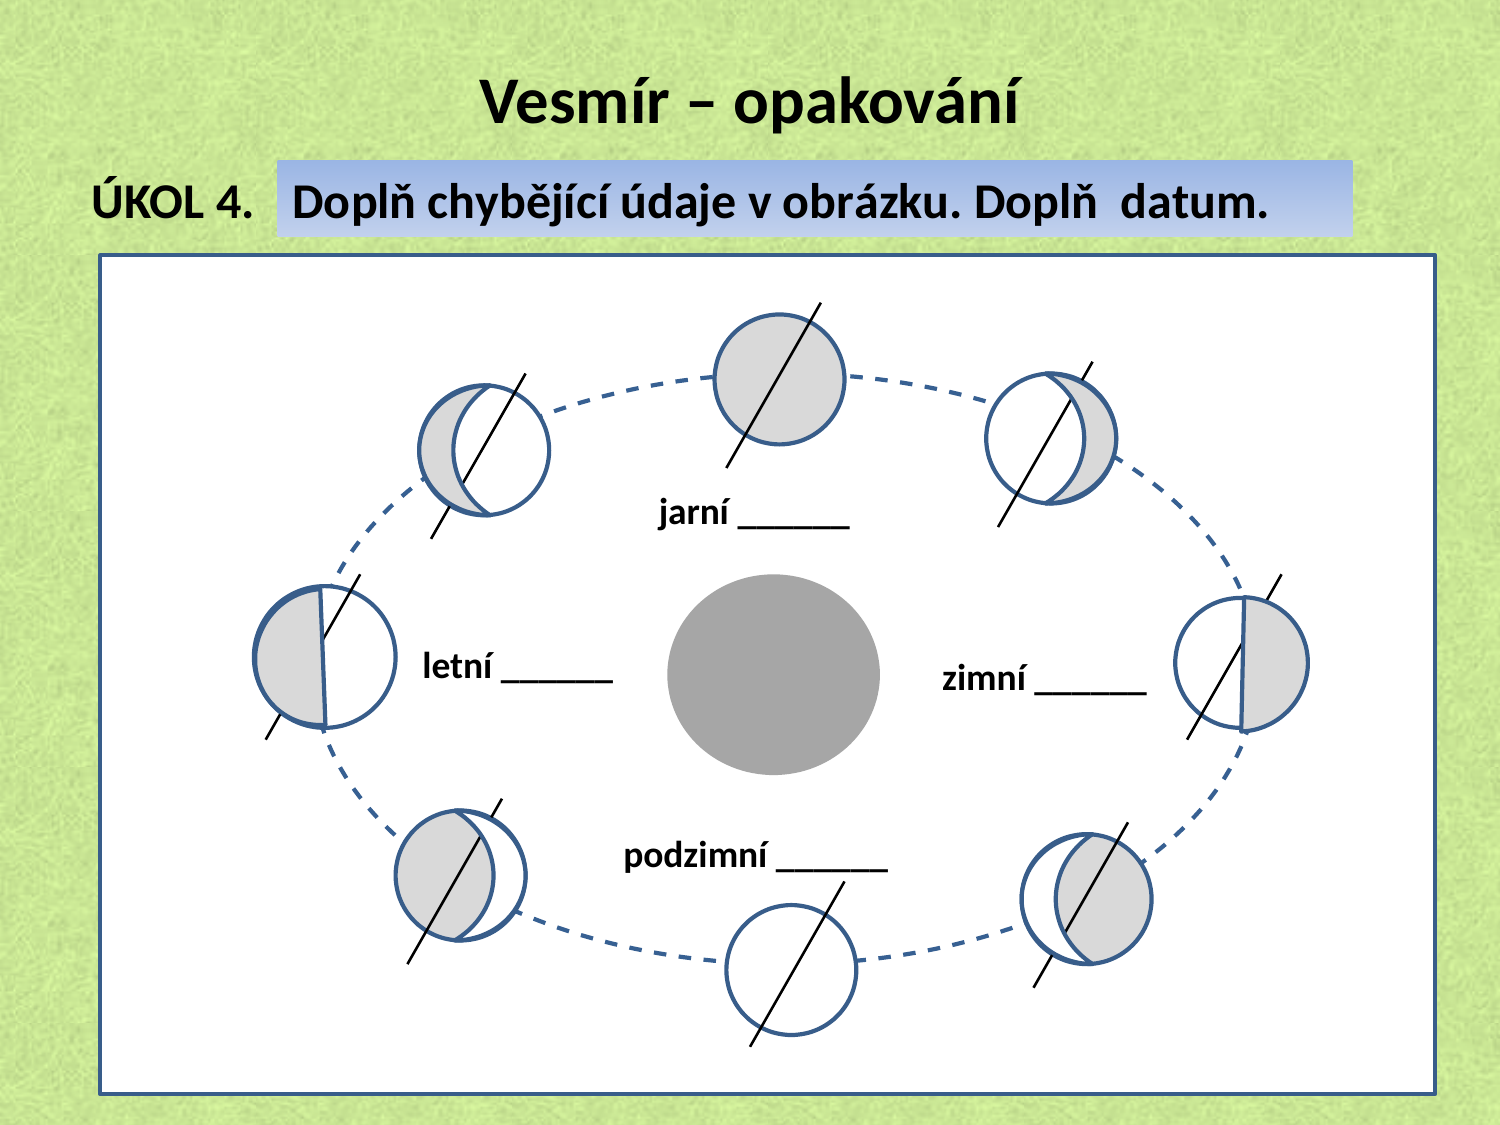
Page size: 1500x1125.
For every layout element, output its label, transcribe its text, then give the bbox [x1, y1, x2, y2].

text_box zimní ______ [927, 645, 1164, 706]
text_box letní ______ [407, 633, 632, 694]
text_box [100, 255, 1435, 1094]
text_box podzimní ______ [608, 822, 916, 883]
text_box Doplň chybějící údaje v obrázku. Doplň datum. [277, 160, 1353, 237]
title Vesmír – opakování [75, 45, 1426, 150]
text_box jarní ______ [643, 479, 880, 541]
text_box ÚKOL 4. [76, 160, 277, 237]
